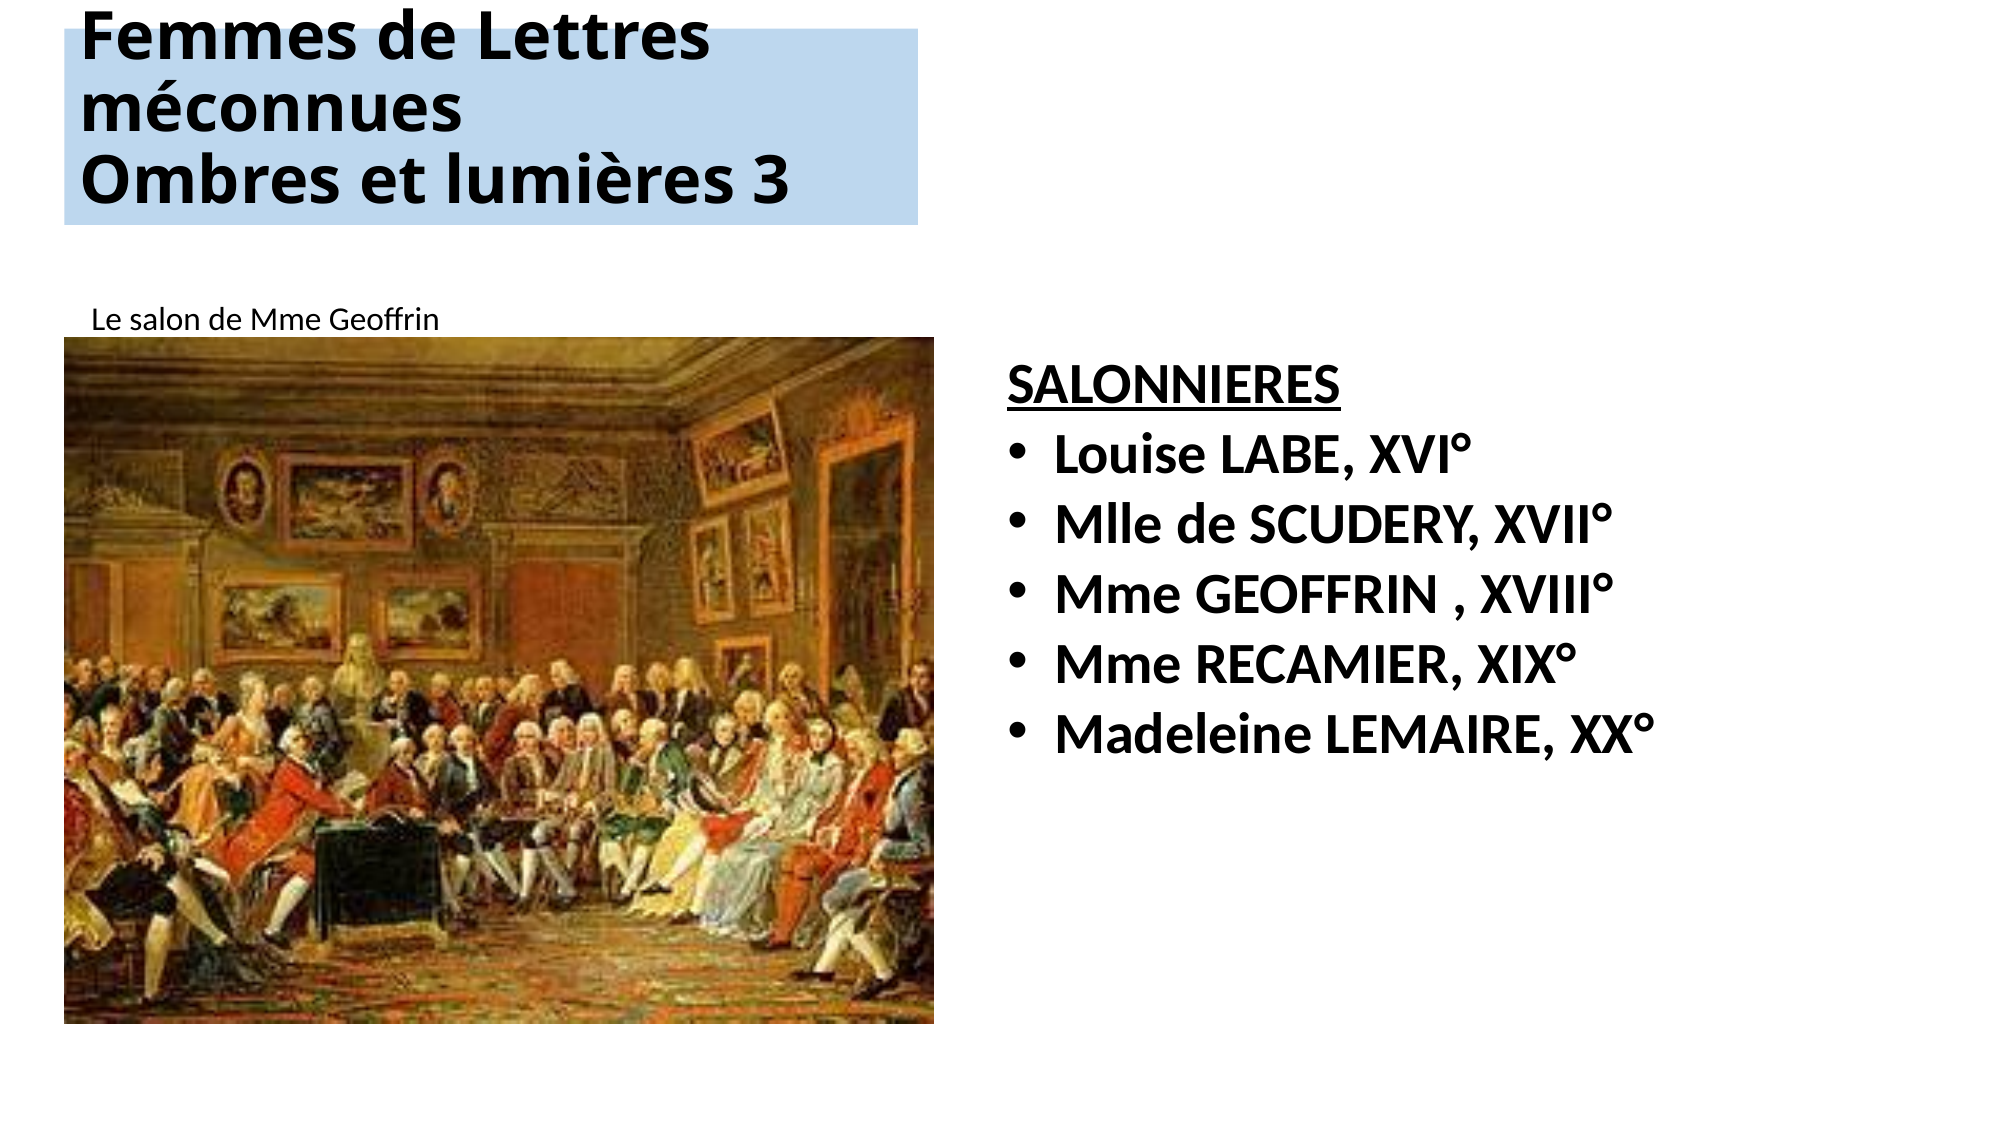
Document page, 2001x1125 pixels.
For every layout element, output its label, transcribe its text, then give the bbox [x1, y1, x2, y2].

title Femmes de Lettres méconnues Ombres et lumières 3 [64, 28, 918, 225]
list Le salon de Mme Geoffrin [2, 293, 2000, 1086]
text_box SALONNIERES Louise LABE, XVI° Mlle de SCUDERY, XVII° Mme GEOFFRIN , XVIII° Mme RECAMIER, XIX° Madeleine LEMAIRE, XX° [917, 337, 2000, 773]
